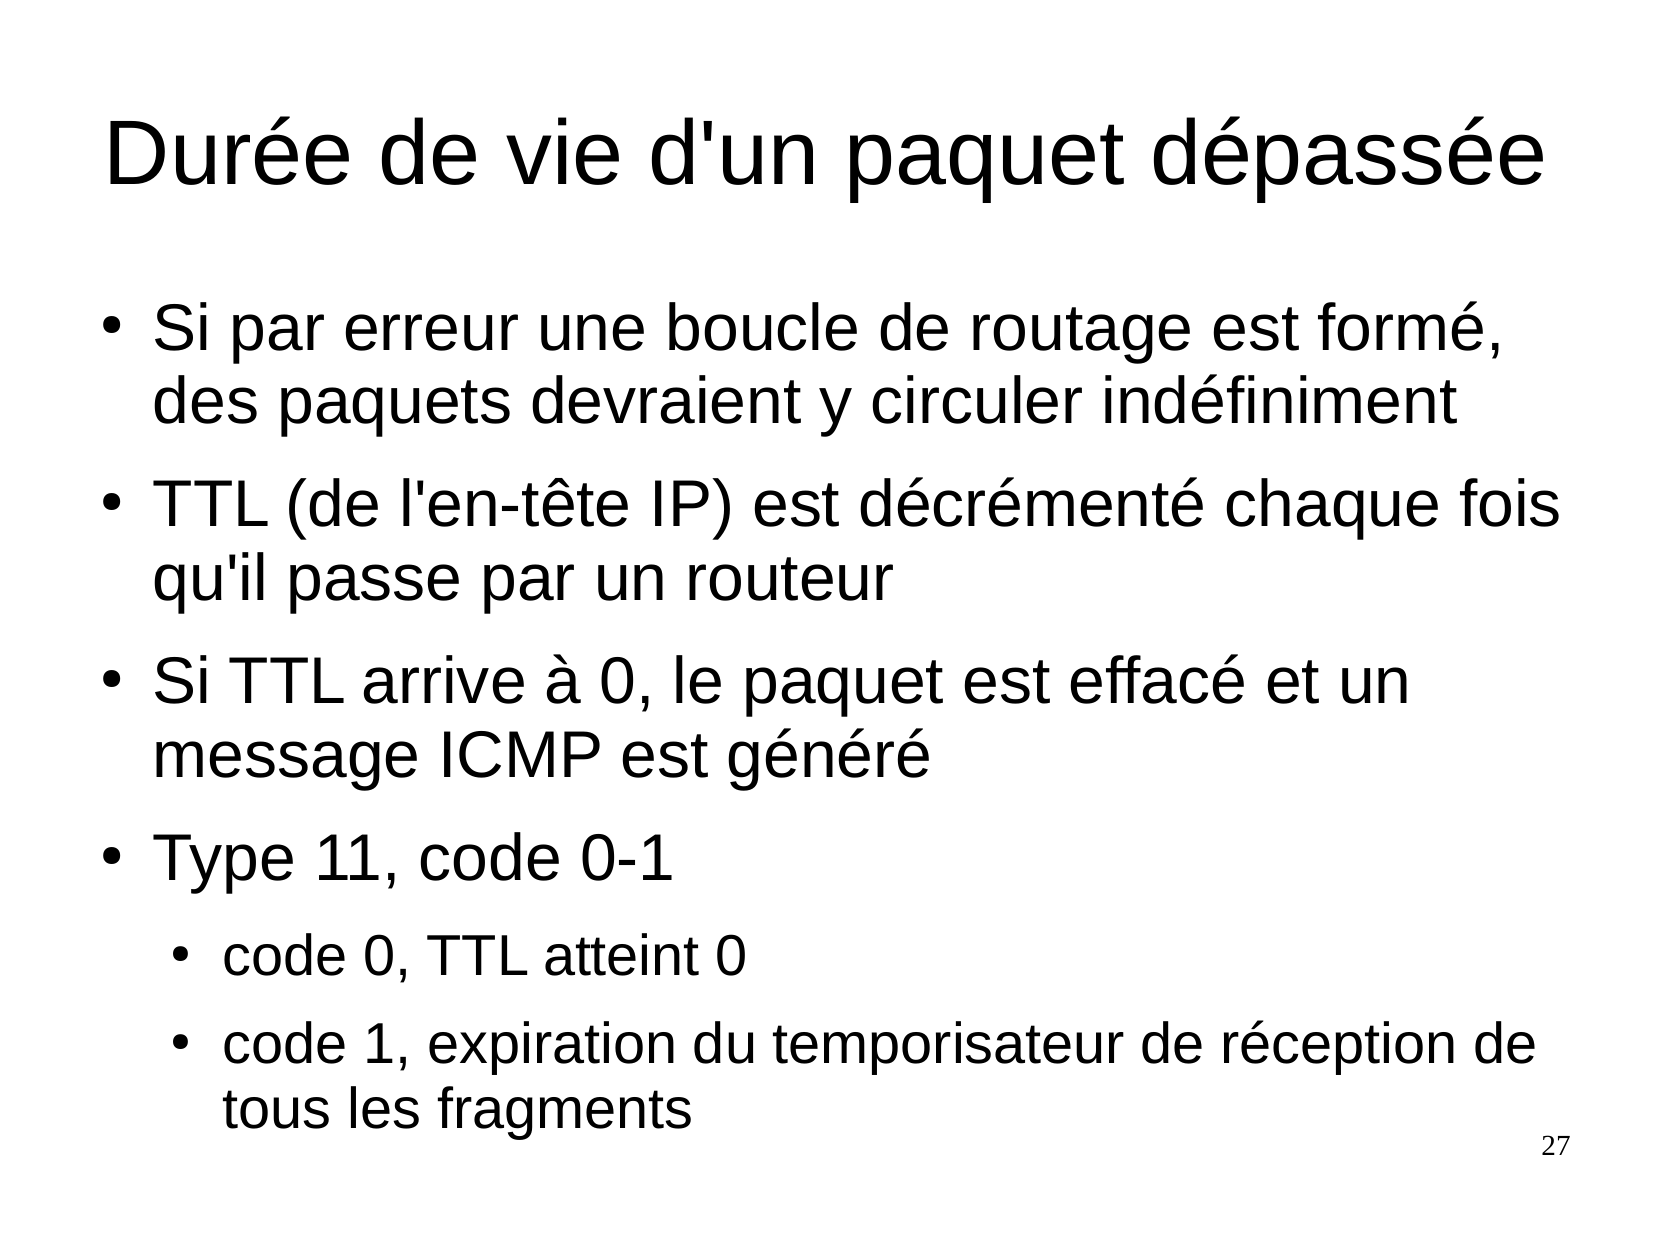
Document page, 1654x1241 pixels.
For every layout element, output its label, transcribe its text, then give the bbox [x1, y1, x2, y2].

list Si par erreur une boucle de routage est formé, des paquets devraient y circuler indéfiniment TTL (de l'en-tête IP) est décrémenté chaque fois qu'il passe par un routeur Si TTL arrive à 0, le paquet est effacé et un message ICMP est généré Type 11, code 0-1 code 0, TTL atteint 0 code 1, expiration du temporisateur de réception de tous les fragments [82, 290, 1571, 1147]
title Durée de vie d'un paquet dépassée [82, 49, 1571, 257]
